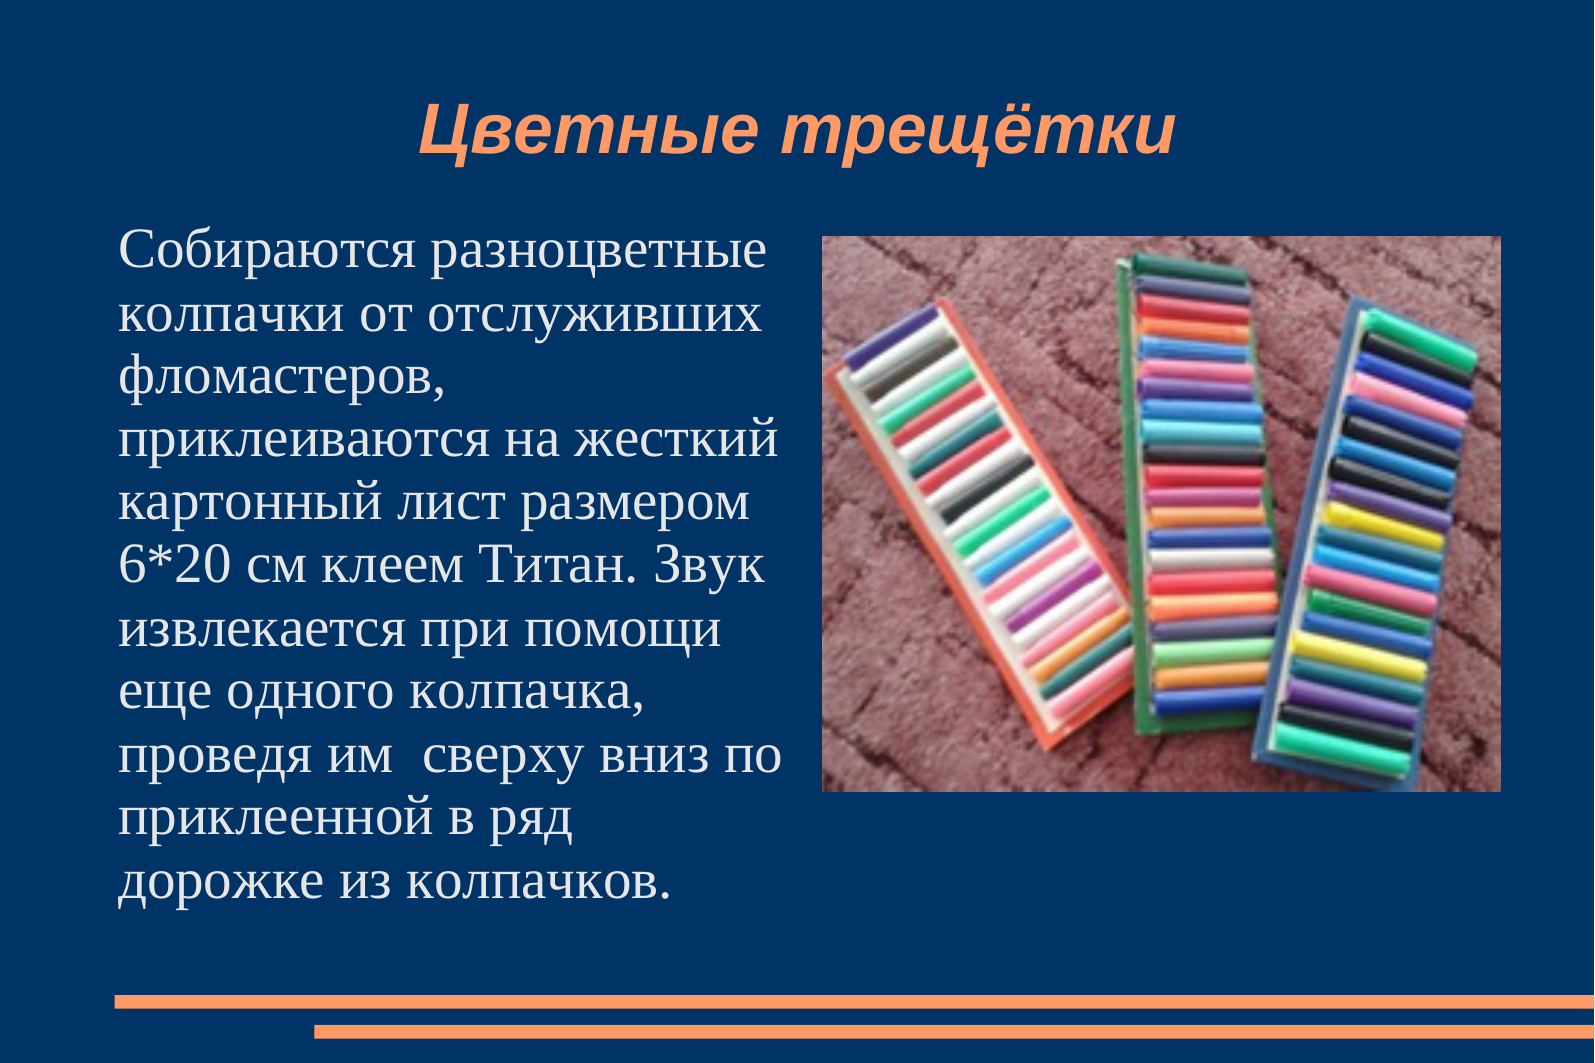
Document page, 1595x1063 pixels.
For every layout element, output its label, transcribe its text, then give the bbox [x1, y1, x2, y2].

picture [822, 236, 1501, 792]
list Собираются разноцветные колпачки от отслуживших фломастеров, приклеиваются на жесткий картонный лист размером 6*20 см клеем Титан. Звук извлекается при помощи еще одного колпачка, проведя им сверху вниз по приклеенной в ряд дорожке из колпачков. [47, 217, 795, 1063]
title Цветные трещётки [117, 39, 1479, 218]
